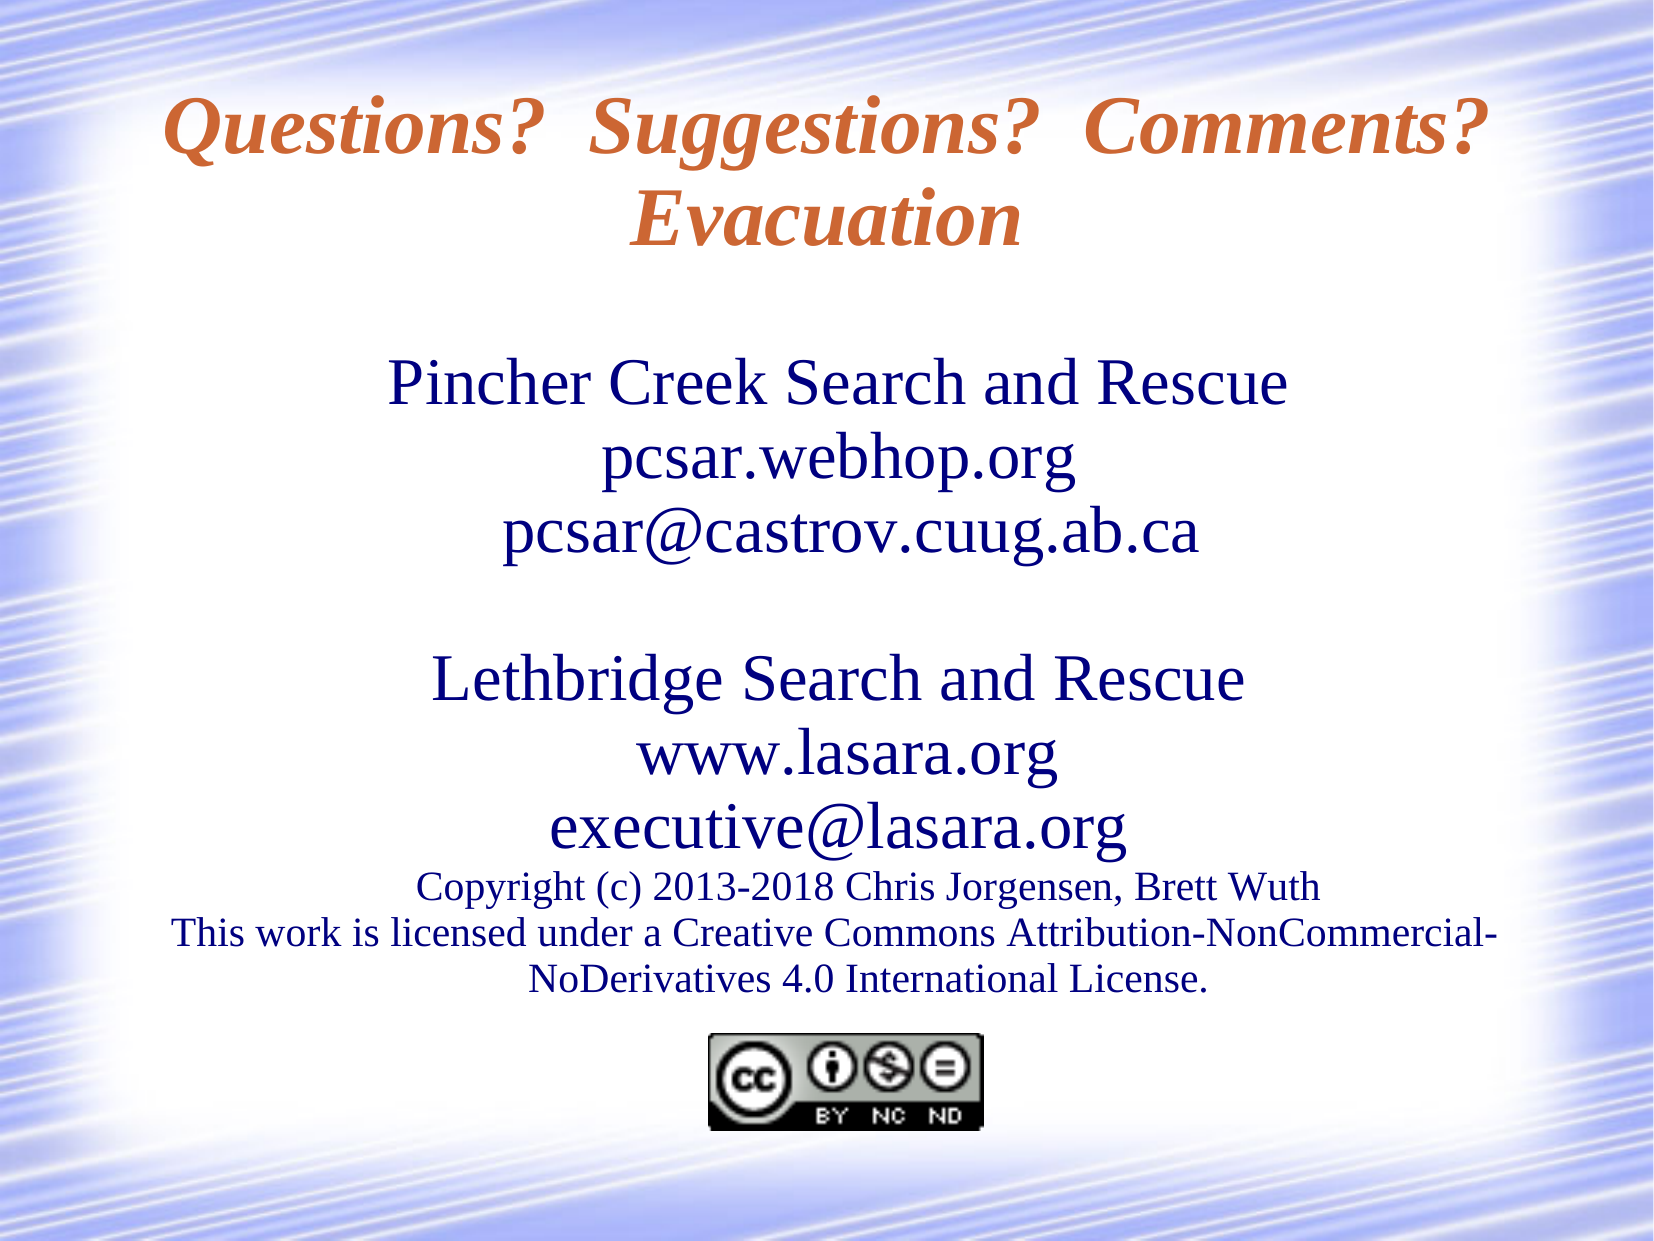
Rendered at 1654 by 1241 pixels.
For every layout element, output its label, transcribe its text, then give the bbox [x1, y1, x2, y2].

list Pincher Creek Search and Rescue pcsar.webhop.org pcsar@castrov.cuug.ab.ca Lethbridge Search and Rescue www.lasara.org executive@lasara.org Copyright (c) 2013-2018 Chris Jorgensen, Brett Wuth This work is licensed under a Creative Commons Attribution-NonCommercial-NoDerivatives 4.0 International License. [121, 344, 1534, 1160]
title Questions? Suggestions? Comments? Evacuation [121, 32, 1534, 310]
picture [0, 0, 1654, 1241]
